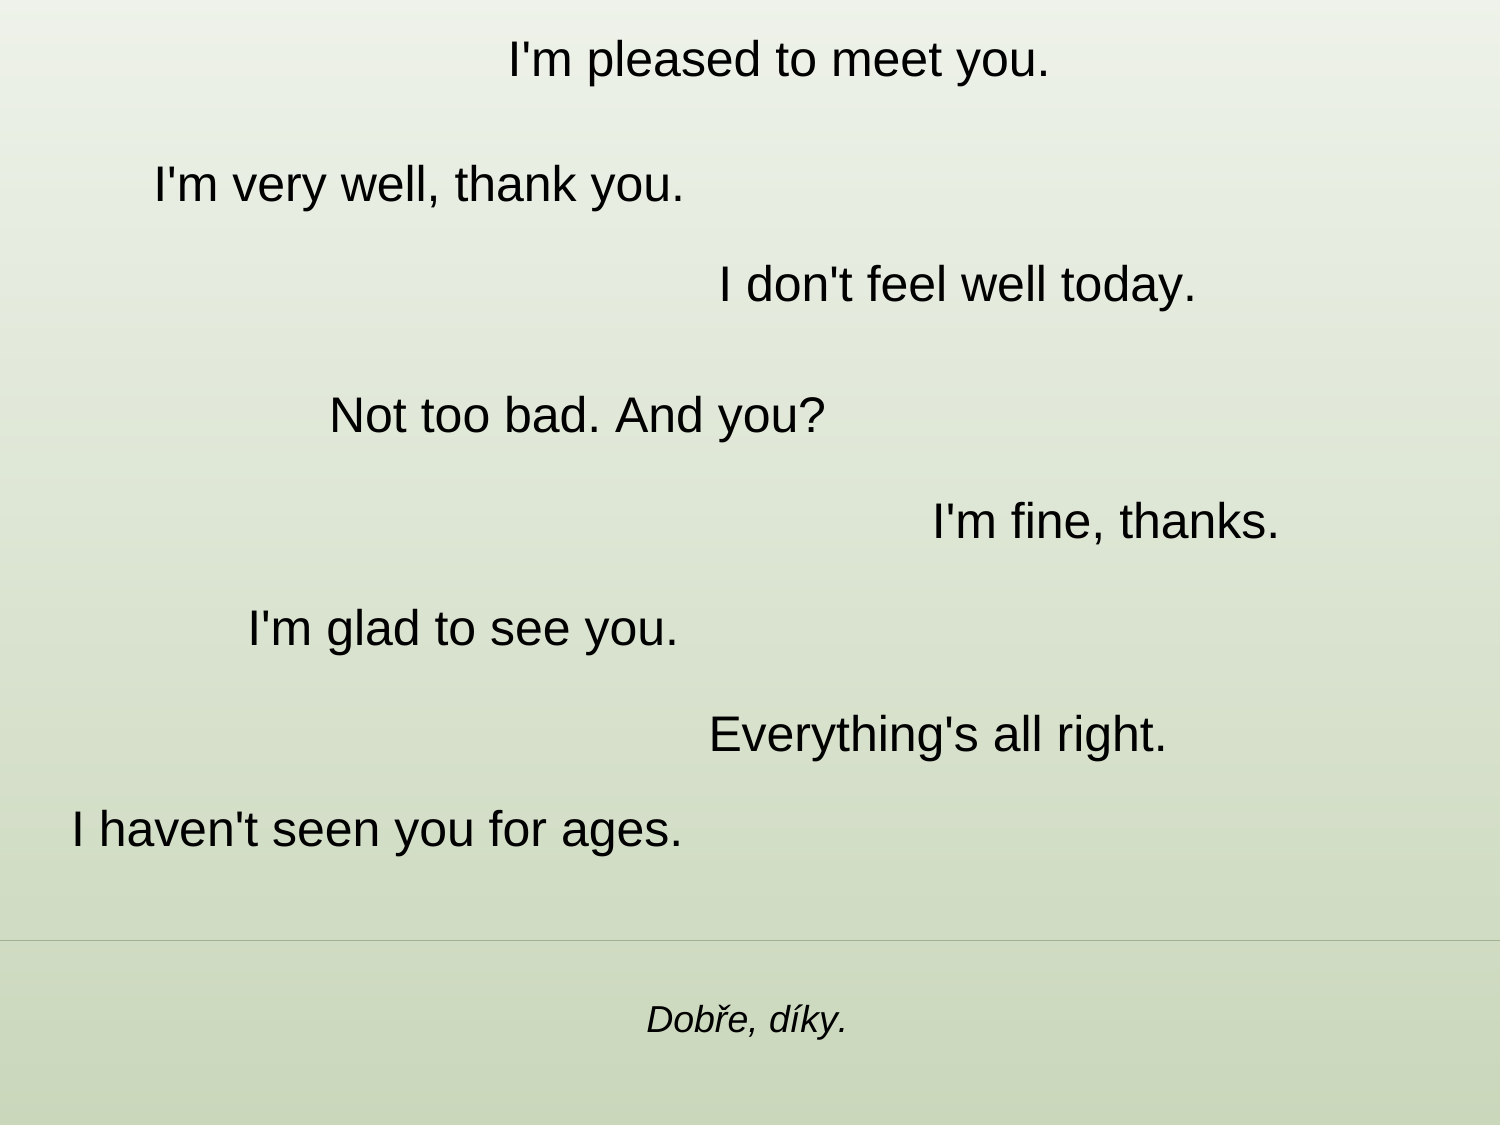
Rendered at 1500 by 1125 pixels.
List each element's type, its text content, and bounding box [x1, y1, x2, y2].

text_box Everything's all right. [693, 693, 1183, 770]
text_box Not too bad. And you? [314, 374, 842, 451]
text_box I'm very well, thank you. [138, 144, 701, 220]
text_box I'm pleased to meet you. [492, 18, 1067, 95]
text_box Dobře, díky. [631, 987, 864, 1049]
text_box I don't feel well today. [703, 243, 1213, 319]
text_box I'm fine, thanks. [917, 481, 1296, 557]
text_box I haven't seen you for ages. [56, 788, 699, 864]
text_box I'm glad to see you. [232, 587, 695, 664]
